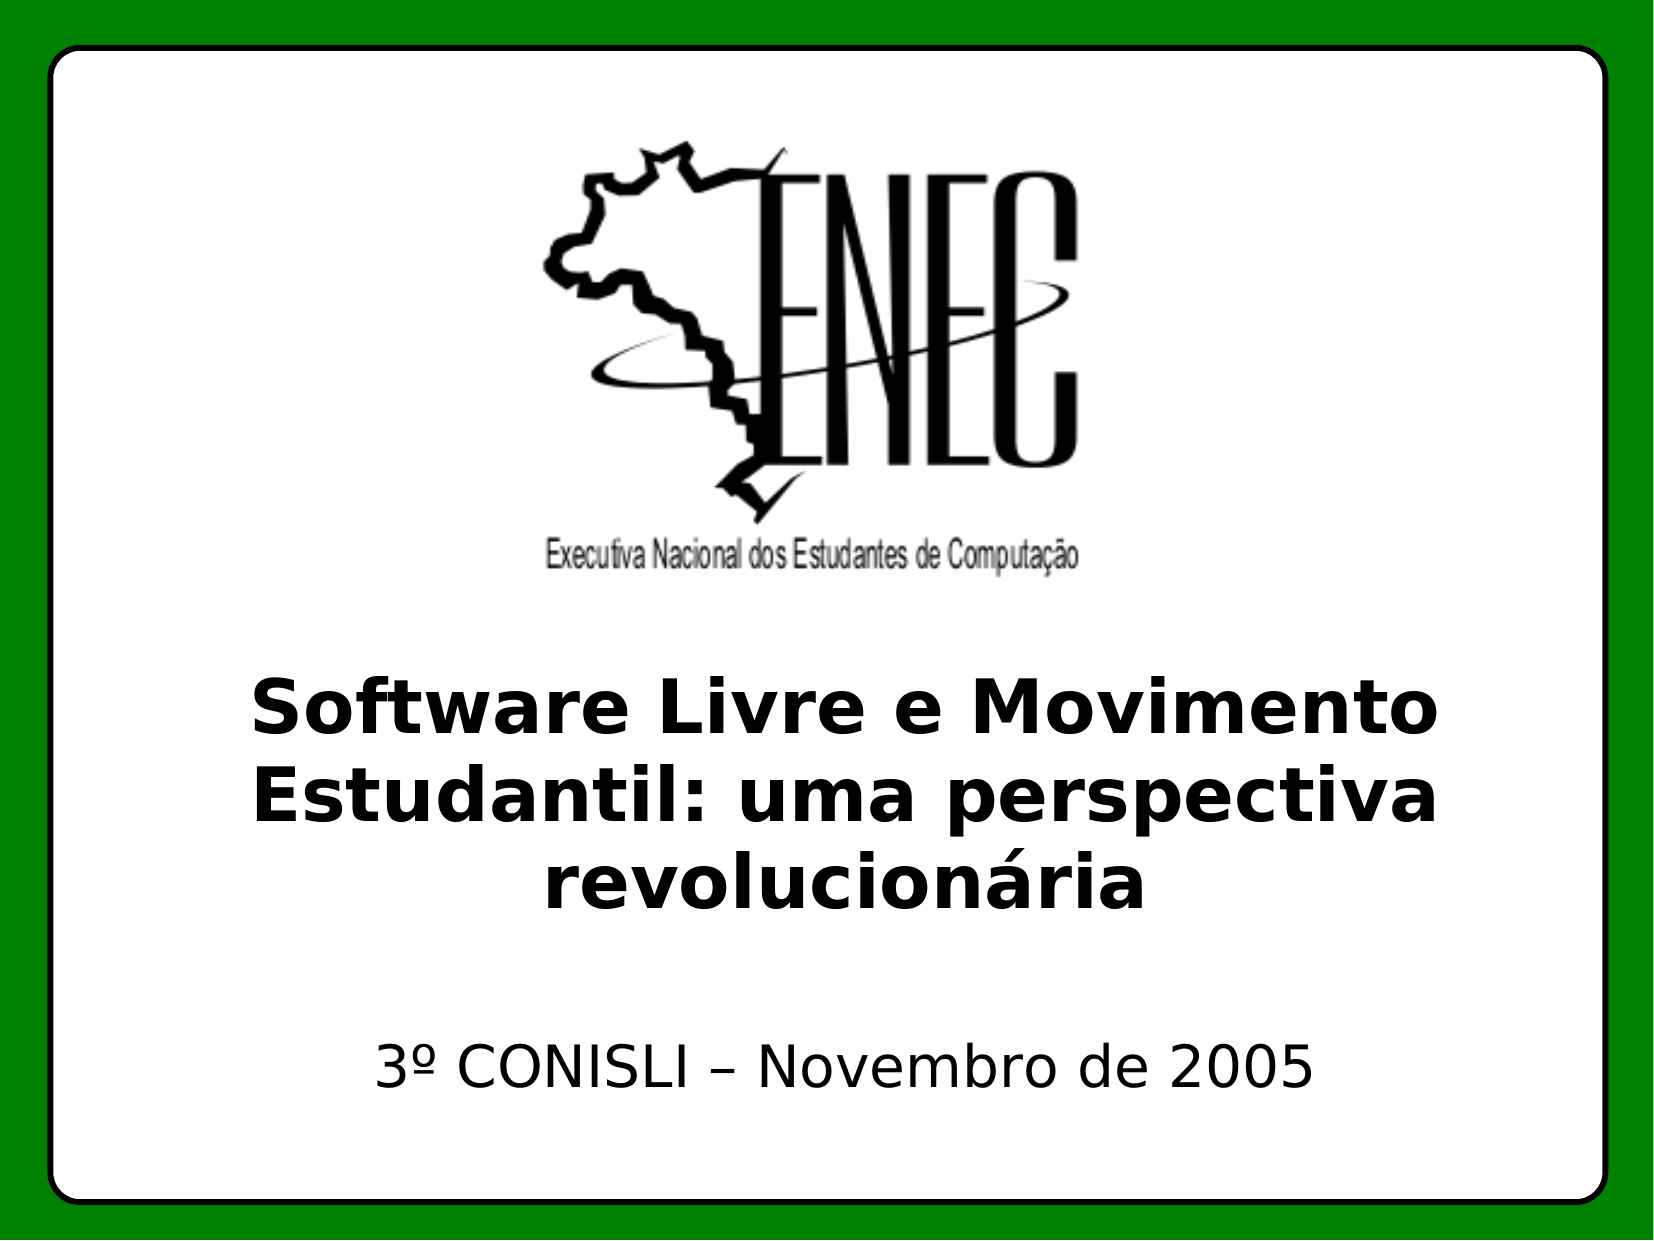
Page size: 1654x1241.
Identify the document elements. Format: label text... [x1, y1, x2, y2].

title Software Livre e Movimento Estudantil: uma perspectiva revolucionária 3º CONISLI – Novembro de 2005 [139, 123, 1552, 1119]
picture [510, 113, 1115, 580]
